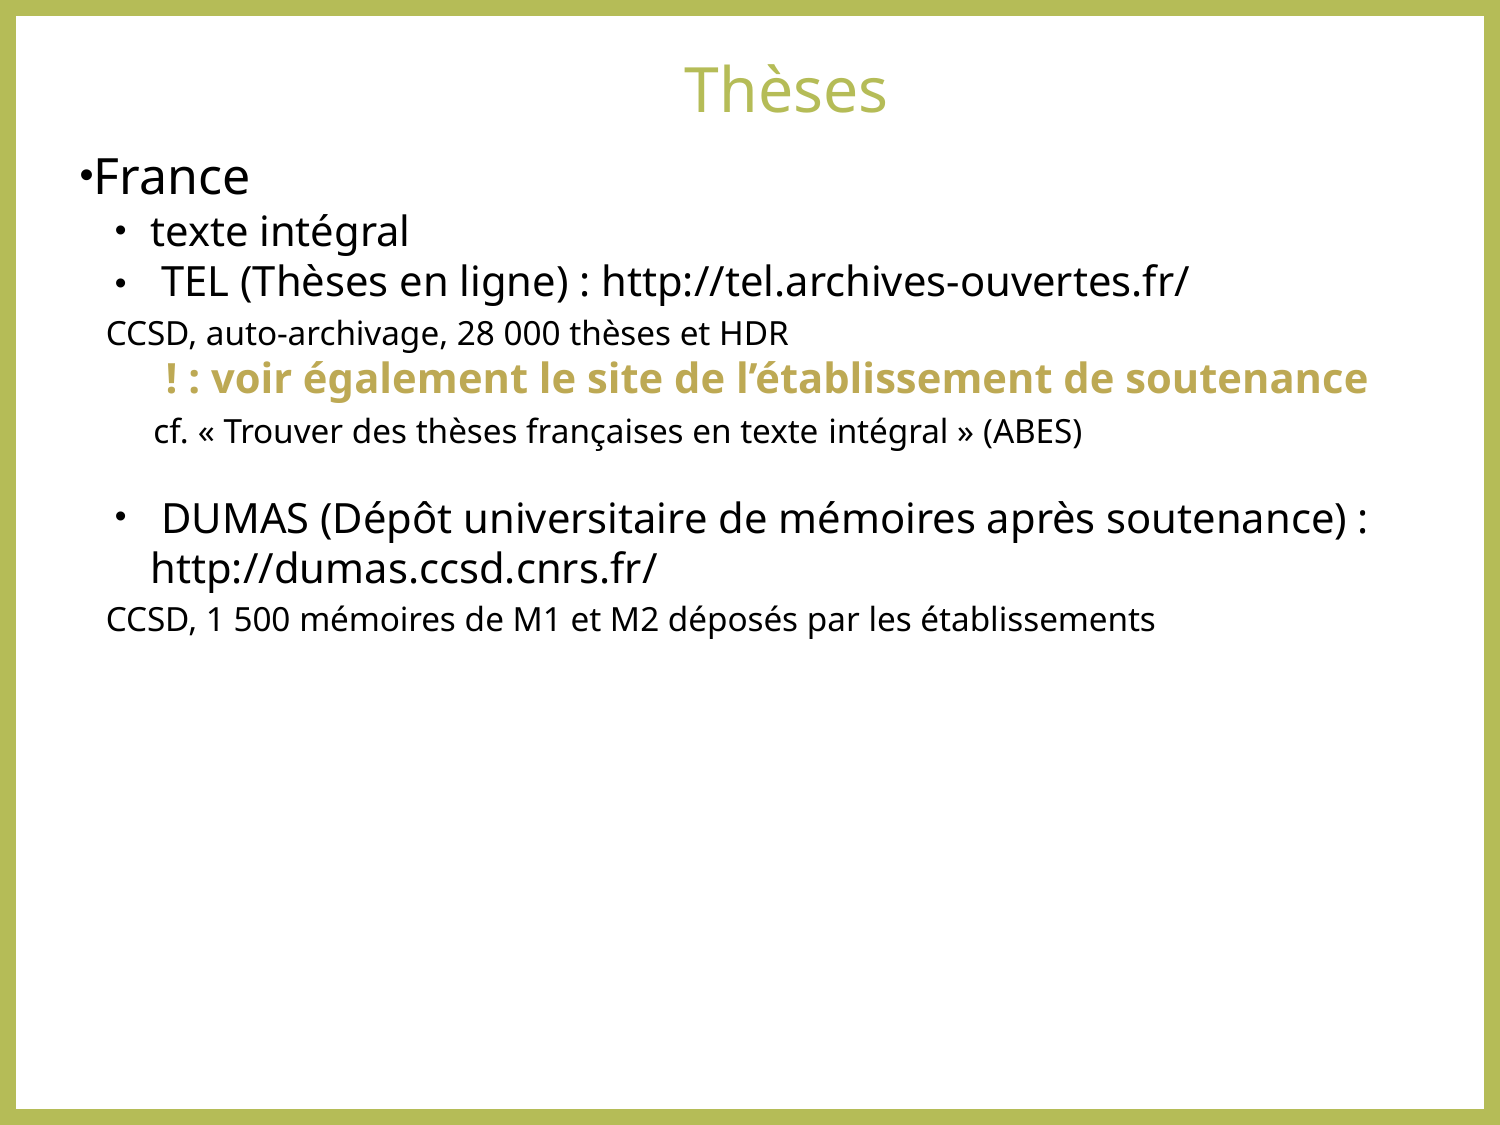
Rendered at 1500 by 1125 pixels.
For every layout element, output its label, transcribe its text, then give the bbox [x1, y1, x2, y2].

text_box France texte intégral TEL (Thèses en ligne) : http://tel.archives-ouvertes.fr/ CCSD, auto-archivage, 28 000 thèses et HDR ! : voir également le site de l’établissement de soutenance cf. « Trouver des thèses françaises en texte intégral » (ABES) DUMAS (Dépôt universitaire de mémoires après soutenance) : http://dumas.ccsd.cnrs.fr/ CCSD, 1 500 mémoires de M1 et M2 déposés par les établissements [64, 137, 1435, 1024]
text_box Thèses [112, 42, 1463, 161]
text_box [0, 0, 1500, 1125]
